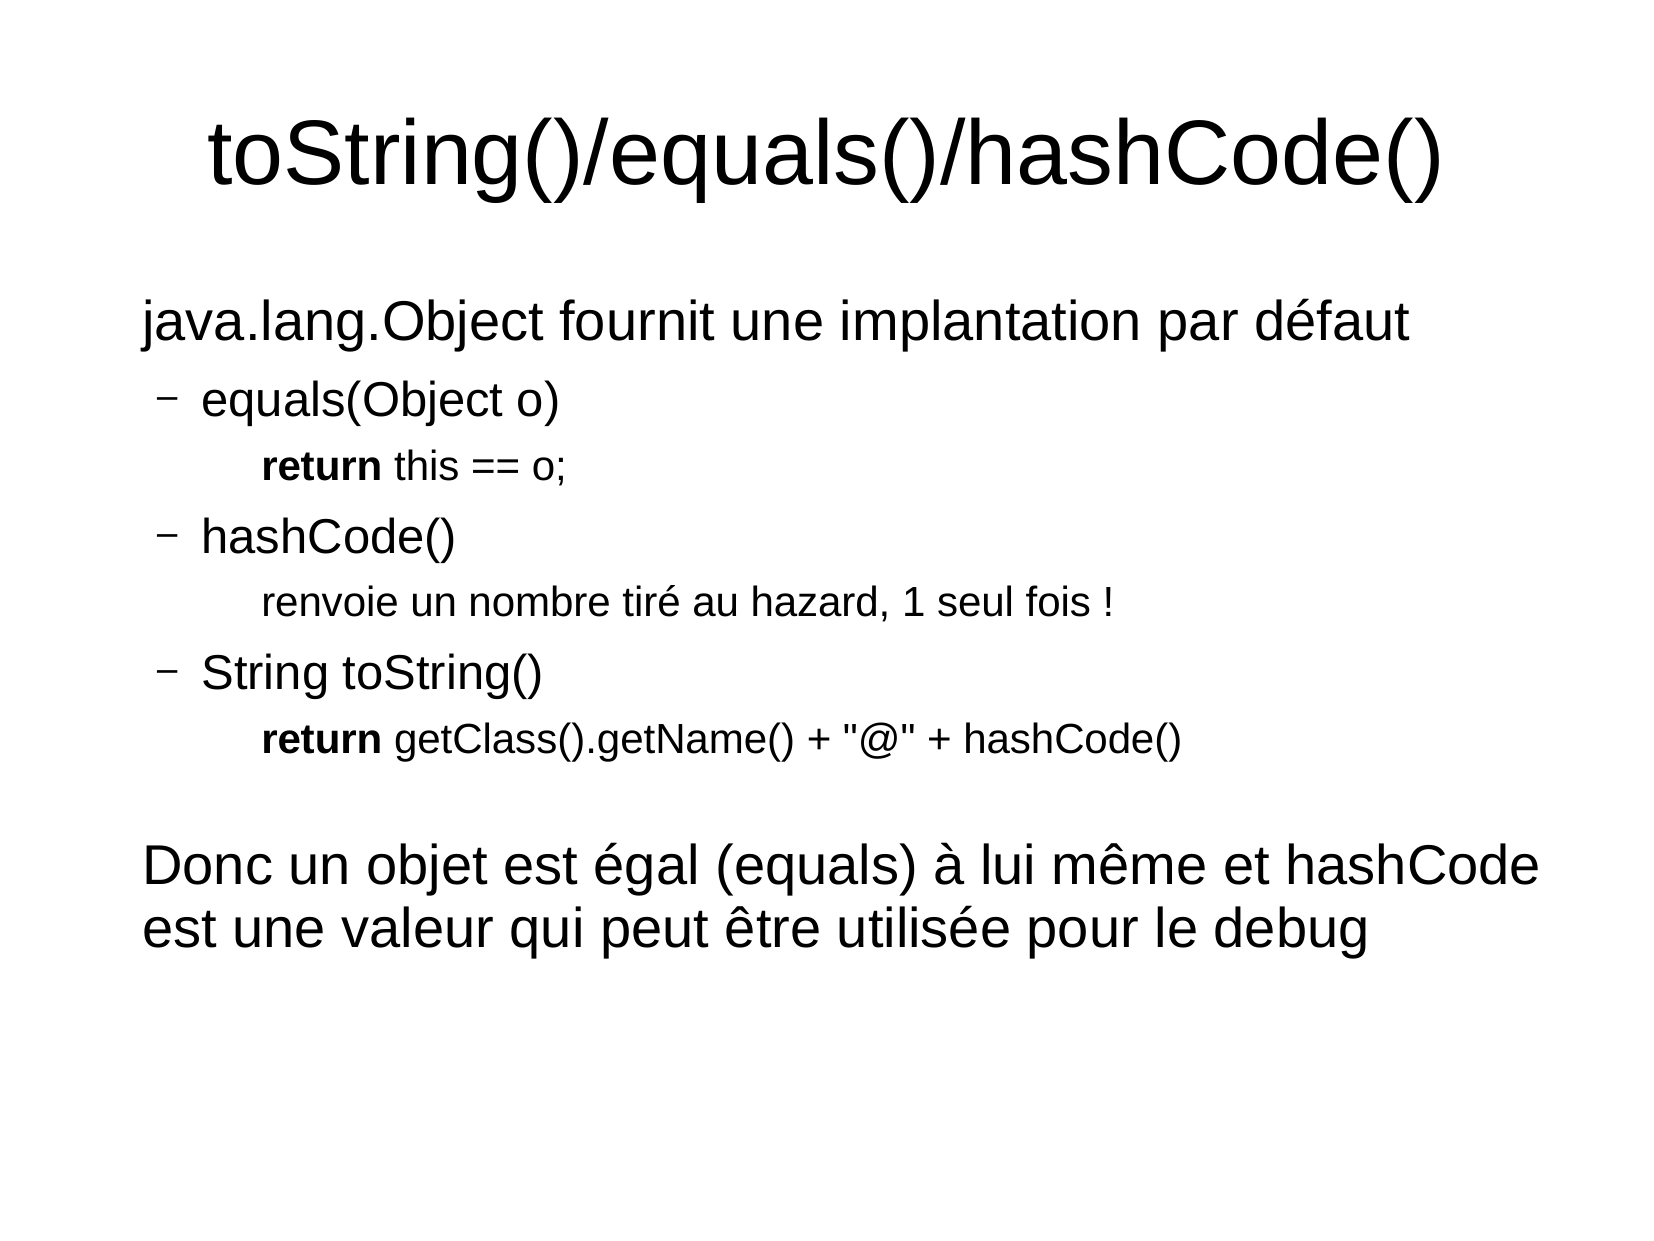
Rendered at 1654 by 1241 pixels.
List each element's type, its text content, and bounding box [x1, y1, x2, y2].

title toString()/equals()/hashCode() [82, 49, 1571, 257]
list java.lang.Object fournit une implantation par défaut equals(Object o) return this == o; hashCode() renvoie un nombre tiré au hazard, 1 seul fois ! String toString() return getClass().getName() + "@" + hashCode() Donc un objet est égal (equals) à lui même et hashCode est une valeur qui peut être utilisée pour le debug [82, 290, 1571, 1010]
